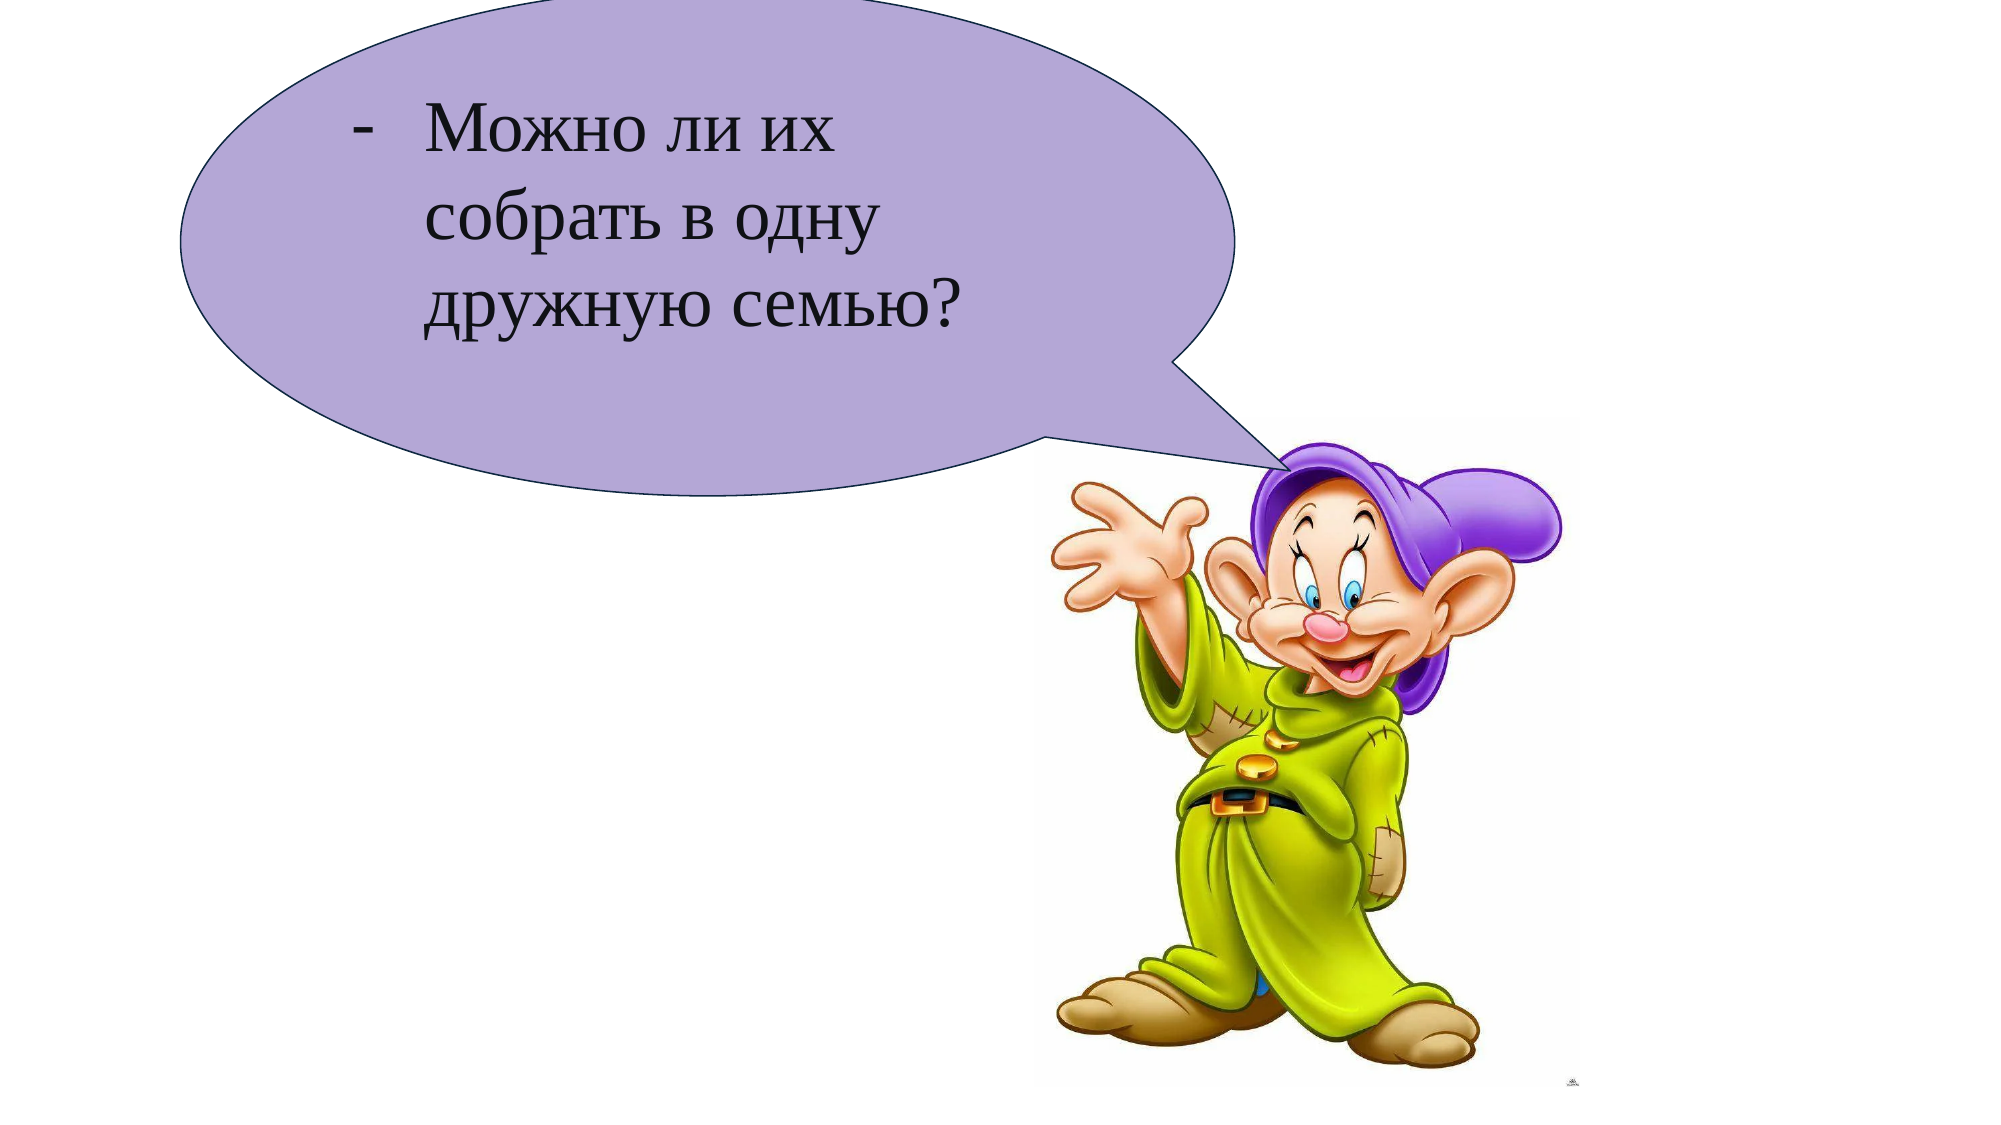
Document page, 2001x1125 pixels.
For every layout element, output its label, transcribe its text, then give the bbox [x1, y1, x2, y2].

text_box Можно ли их собрать в одну дружную семью? [180, 0, 1291, 496]
picture [1034, 417, 1580, 1087]
